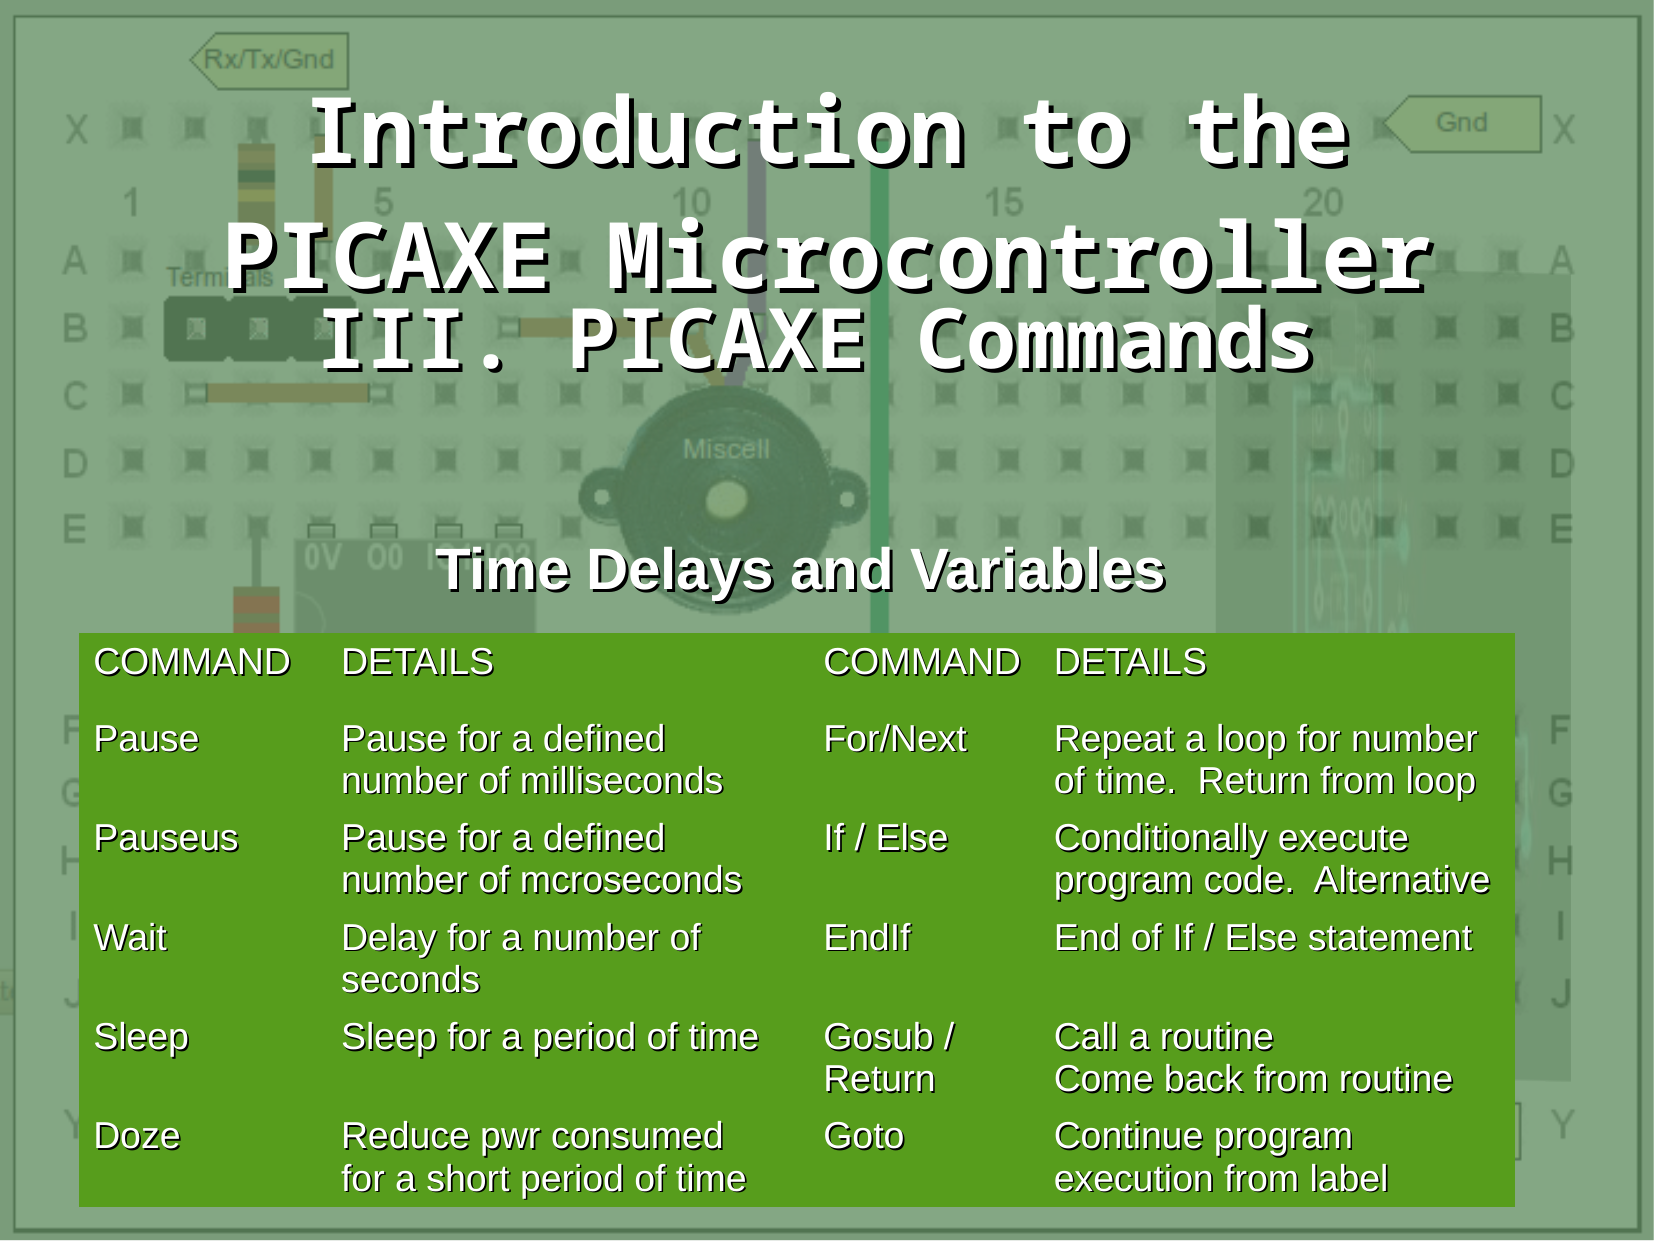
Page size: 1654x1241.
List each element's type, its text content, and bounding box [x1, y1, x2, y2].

table_cell Sleep [79, 1008, 326, 1107]
table_header COMMAND [809, 633, 1039, 710]
table_cell Reduce pwr consumed for a short period of time [326, 1107, 809, 1207]
table_cell EndIf [809, 908, 1039, 1008]
table_cell If / Else [809, 809, 1039, 908]
text_box Time Delays and Variables [420, 529, 1182, 611]
table_cell Pause [79, 710, 326, 809]
title Introduction to the PICAXE Microcontroller [82, 75, 1571, 306]
subtitle III. PICAXE Commands [71, 356, 1561, 1204]
table_cell Goto [809, 1107, 1039, 1207]
table_cell Pause for a defined number of mcroseconds [326, 809, 809, 908]
table_header COMMAND [79, 633, 326, 710]
table_cell Delay for a number of seconds [326, 908, 809, 1008]
table_cell Pause for a defined number of milliseconds [326, 710, 809, 809]
table_cell For/Next [809, 710, 1039, 809]
table_cell Repeat a loop for number of time. Return from loop [1039, 710, 1515, 809]
picture [0, 0, 1654, 1241]
table_header DETAILS [1039, 633, 1515, 710]
table_cell Sleep for a period of time [326, 1008, 809, 1107]
table_cell Gosub / Return [809, 1008, 1039, 1107]
table_cell Call a routine Come back from routine [1039, 1008, 1515, 1107]
table_cell Pauseus [79, 809, 326, 908]
table_cell End of If / Else statement [1039, 908, 1515, 1008]
table_cell Continue program execution from label [1039, 1107, 1515, 1207]
table_cell Conditionally execute program code. Alternative [1039, 809, 1515, 908]
table_cell Wait [79, 908, 326, 1008]
table_header DETAILS [326, 633, 809, 710]
table_cell Doze [79, 1107, 326, 1207]
